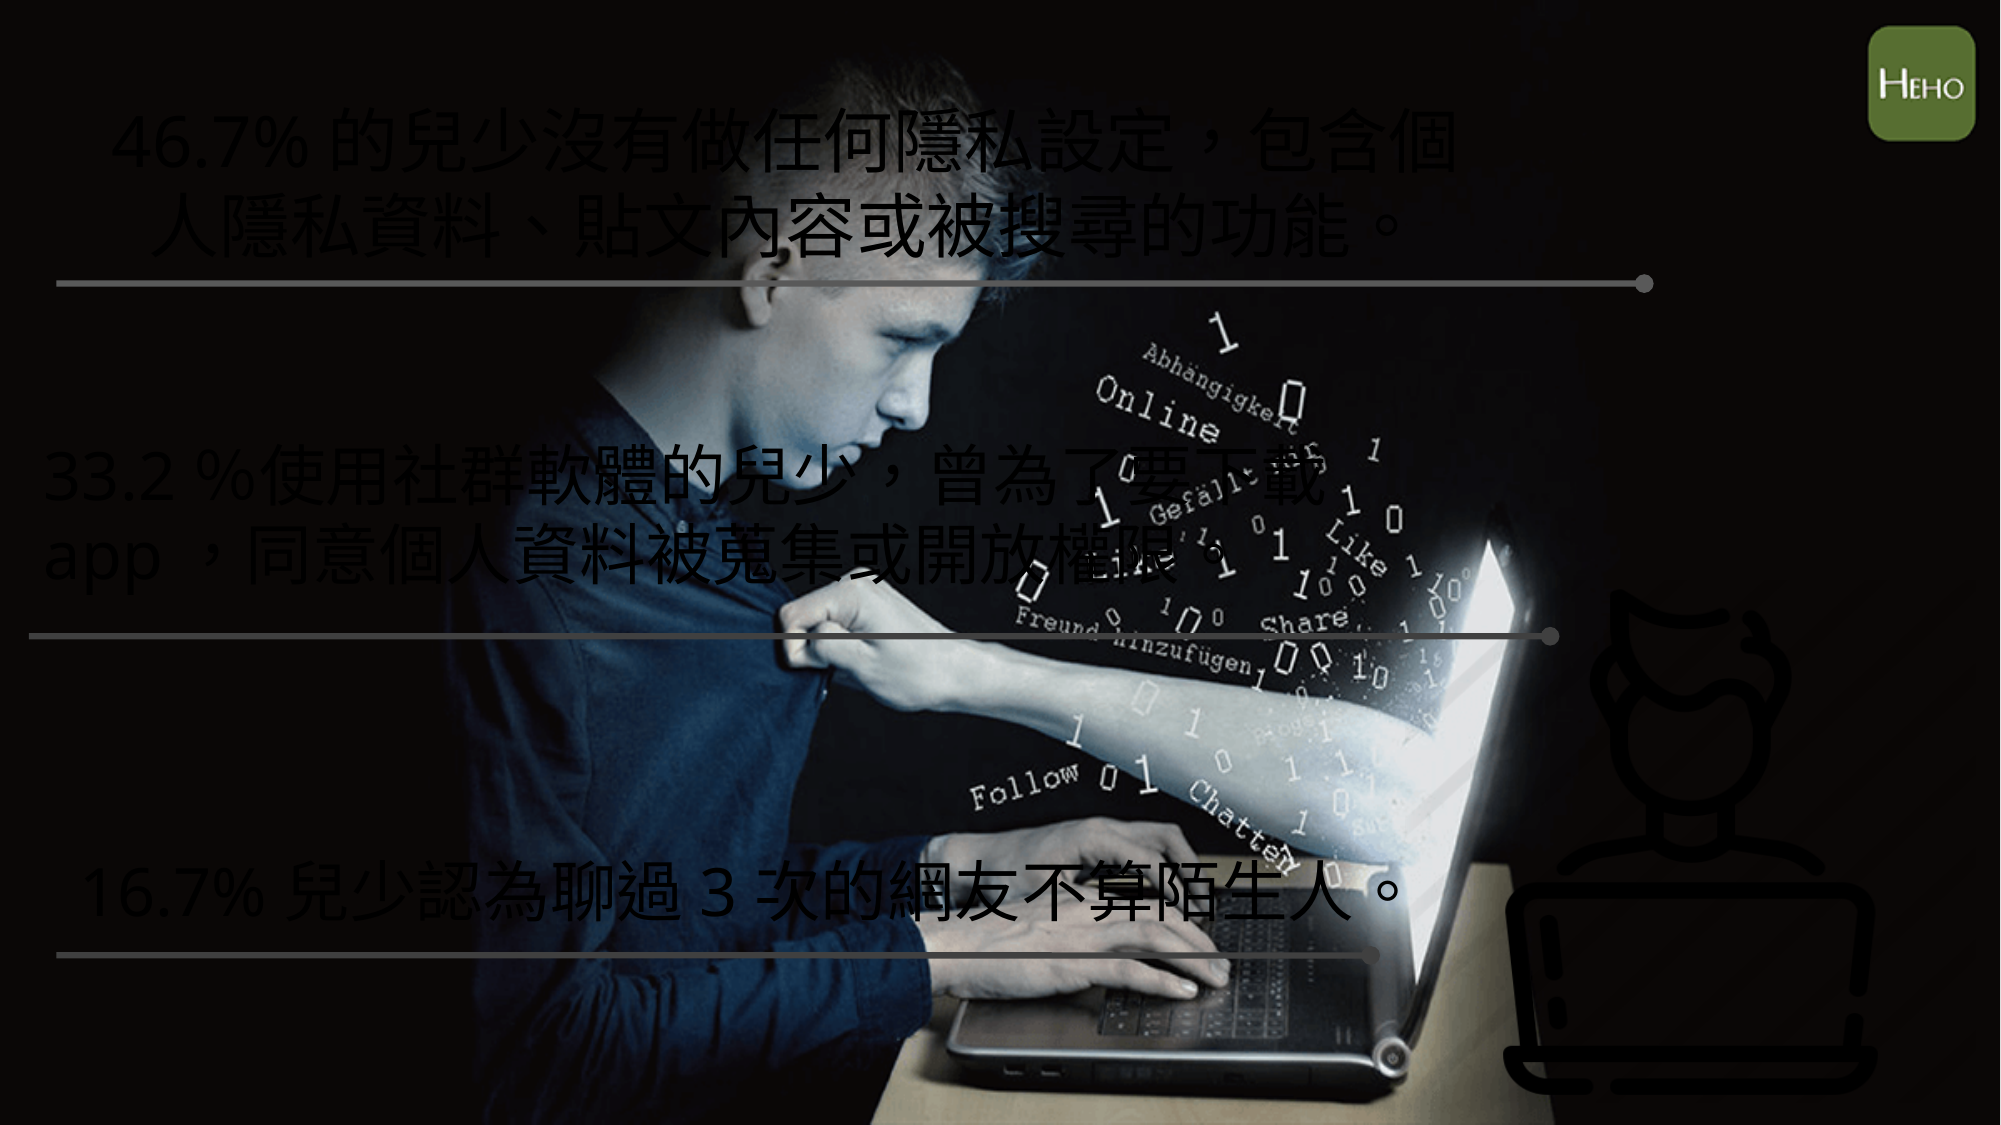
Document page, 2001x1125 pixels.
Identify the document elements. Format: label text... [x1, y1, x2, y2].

picture [0, 0, 2001, 1125]
text_box 33.2％使用社群軟體的兒少，曾為了要下載app，同意個人資料被蒐集或開放權限。 [28, 425, 1409, 601]
text_box 46.7%的兒少沒有做任何隱私設定，包含個人隱私資料、貼文內容或被搜尋的功能。 [70, 65, 1502, 280]
text_box 46.7%的兒少沒有做任何隱私設定，包含個人隱私資料、貼文內容或被搜尋的功能。 [70, 287, 1502, 343]
text_box 16.7%兒少認為聊過3次的網友不算陌生人。 [0, 841, 1502, 937]
